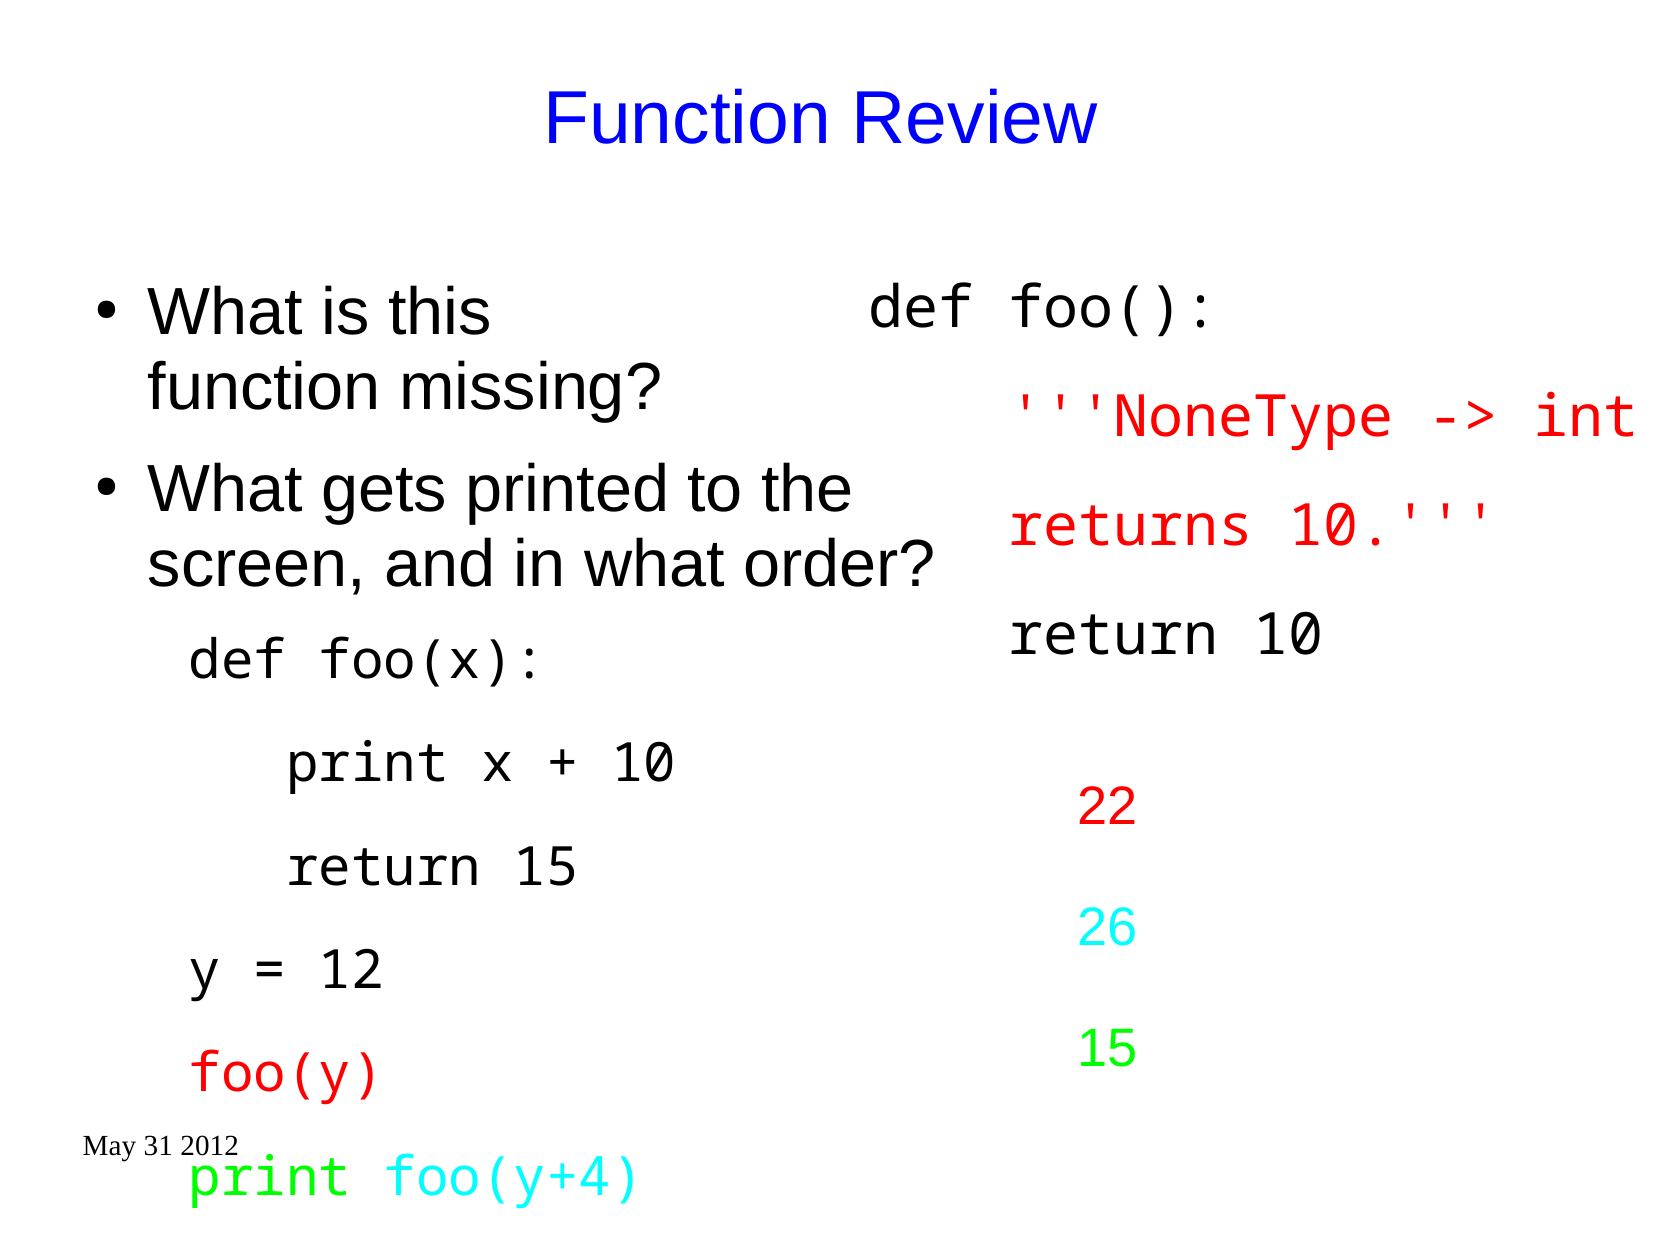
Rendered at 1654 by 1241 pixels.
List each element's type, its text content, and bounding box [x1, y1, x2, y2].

title Function Review [76, 58, 1565, 178]
list def foo(): '''NoneType -> int returns 10.''' return 10 [797, 265, 1654, 588]
list What is this function missing? [76, 274, 680, 443]
list What gets printed to the screen, and in what order? [76, 451, 1506, 621]
list def foo(x): print x + 10 return 15 y = 12 foo(y) print foo(y+4) [118, 620, 721, 1182]
text_box 22 26 15 [1062, 767, 1153, 1086]
